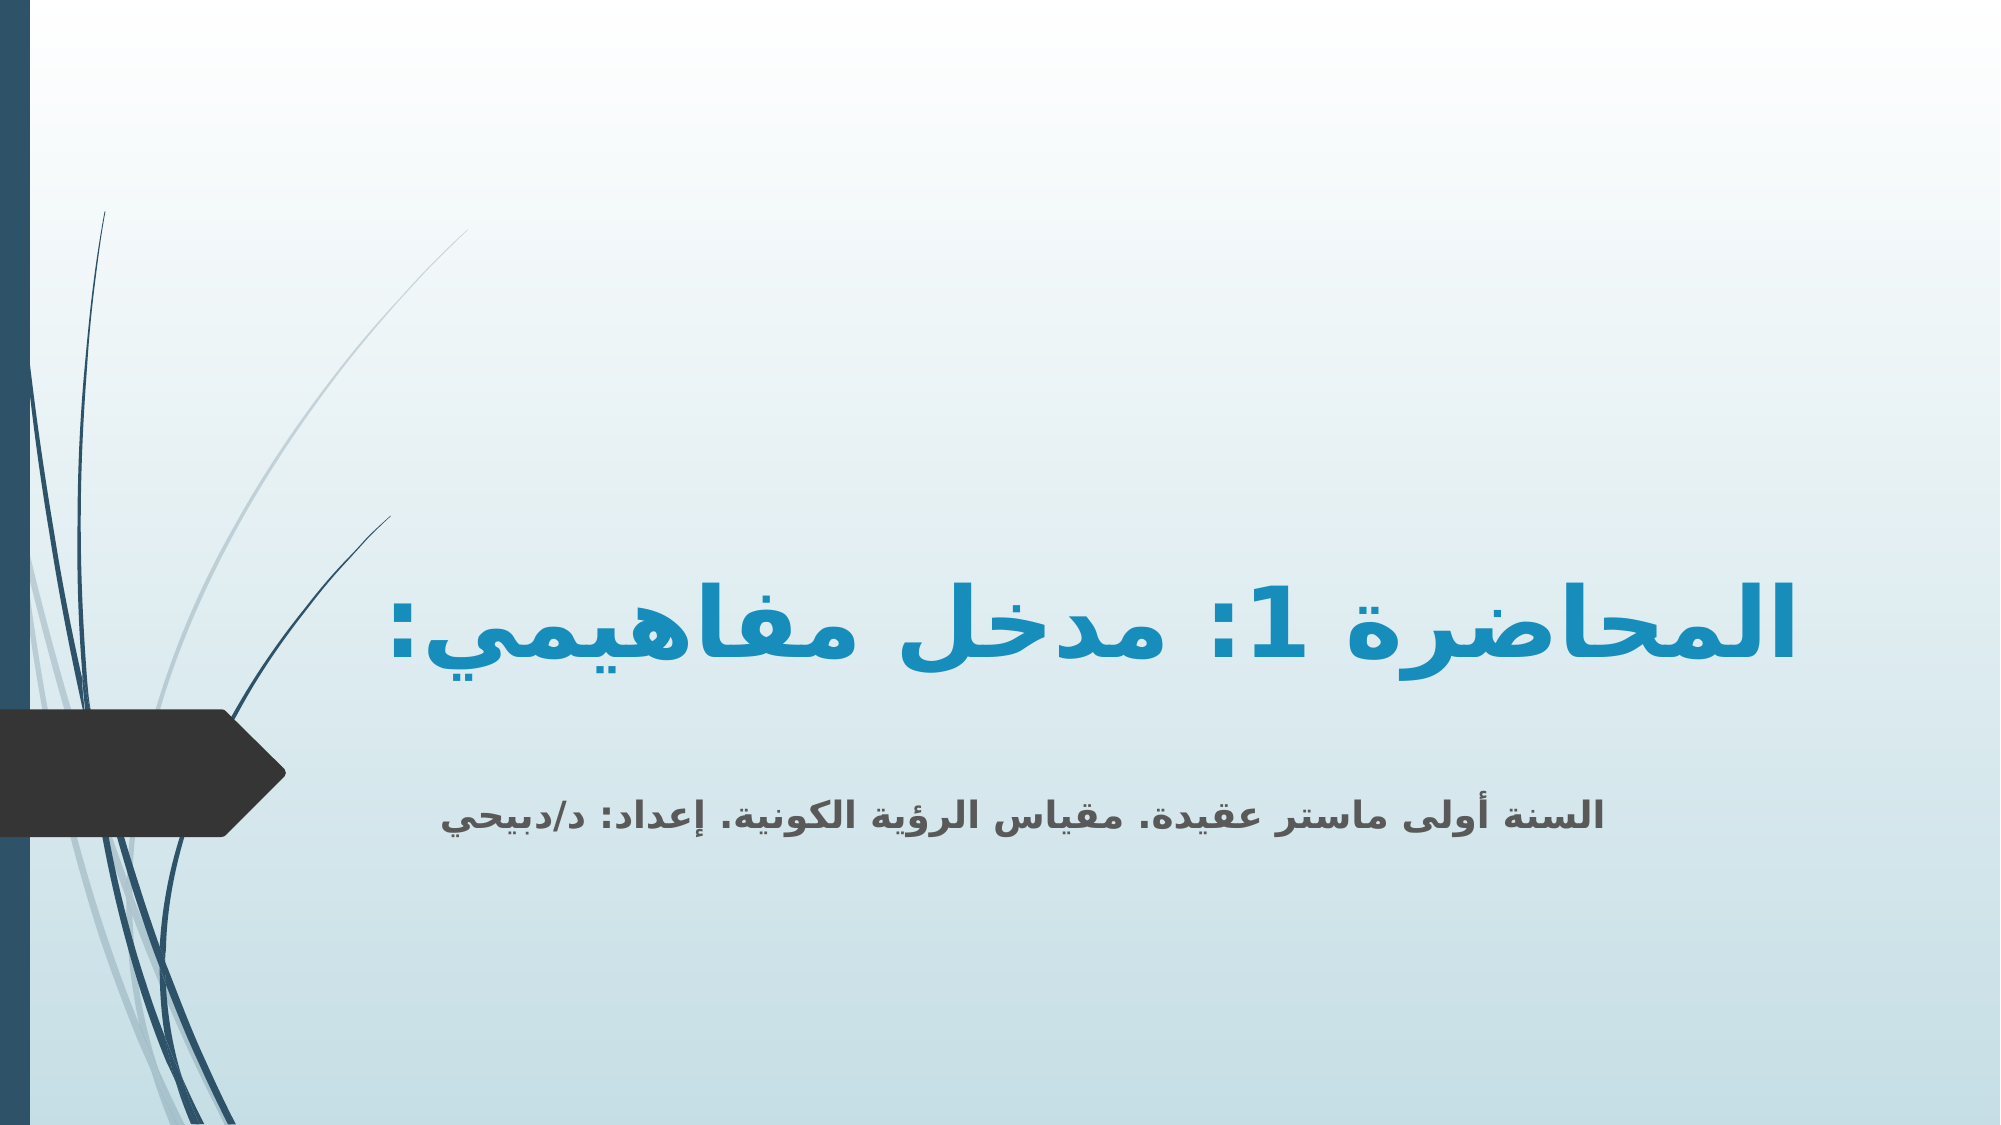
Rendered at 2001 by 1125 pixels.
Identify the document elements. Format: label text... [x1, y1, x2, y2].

title المحاضرة 1: مدخل مفاهيمي: [297, 462, 1888, 685]
subtitle السنة أولى ماستر عقيدة. مقياس الرؤية الكونية. إعداد: د/دبيحي [424, 783, 1888, 969]
